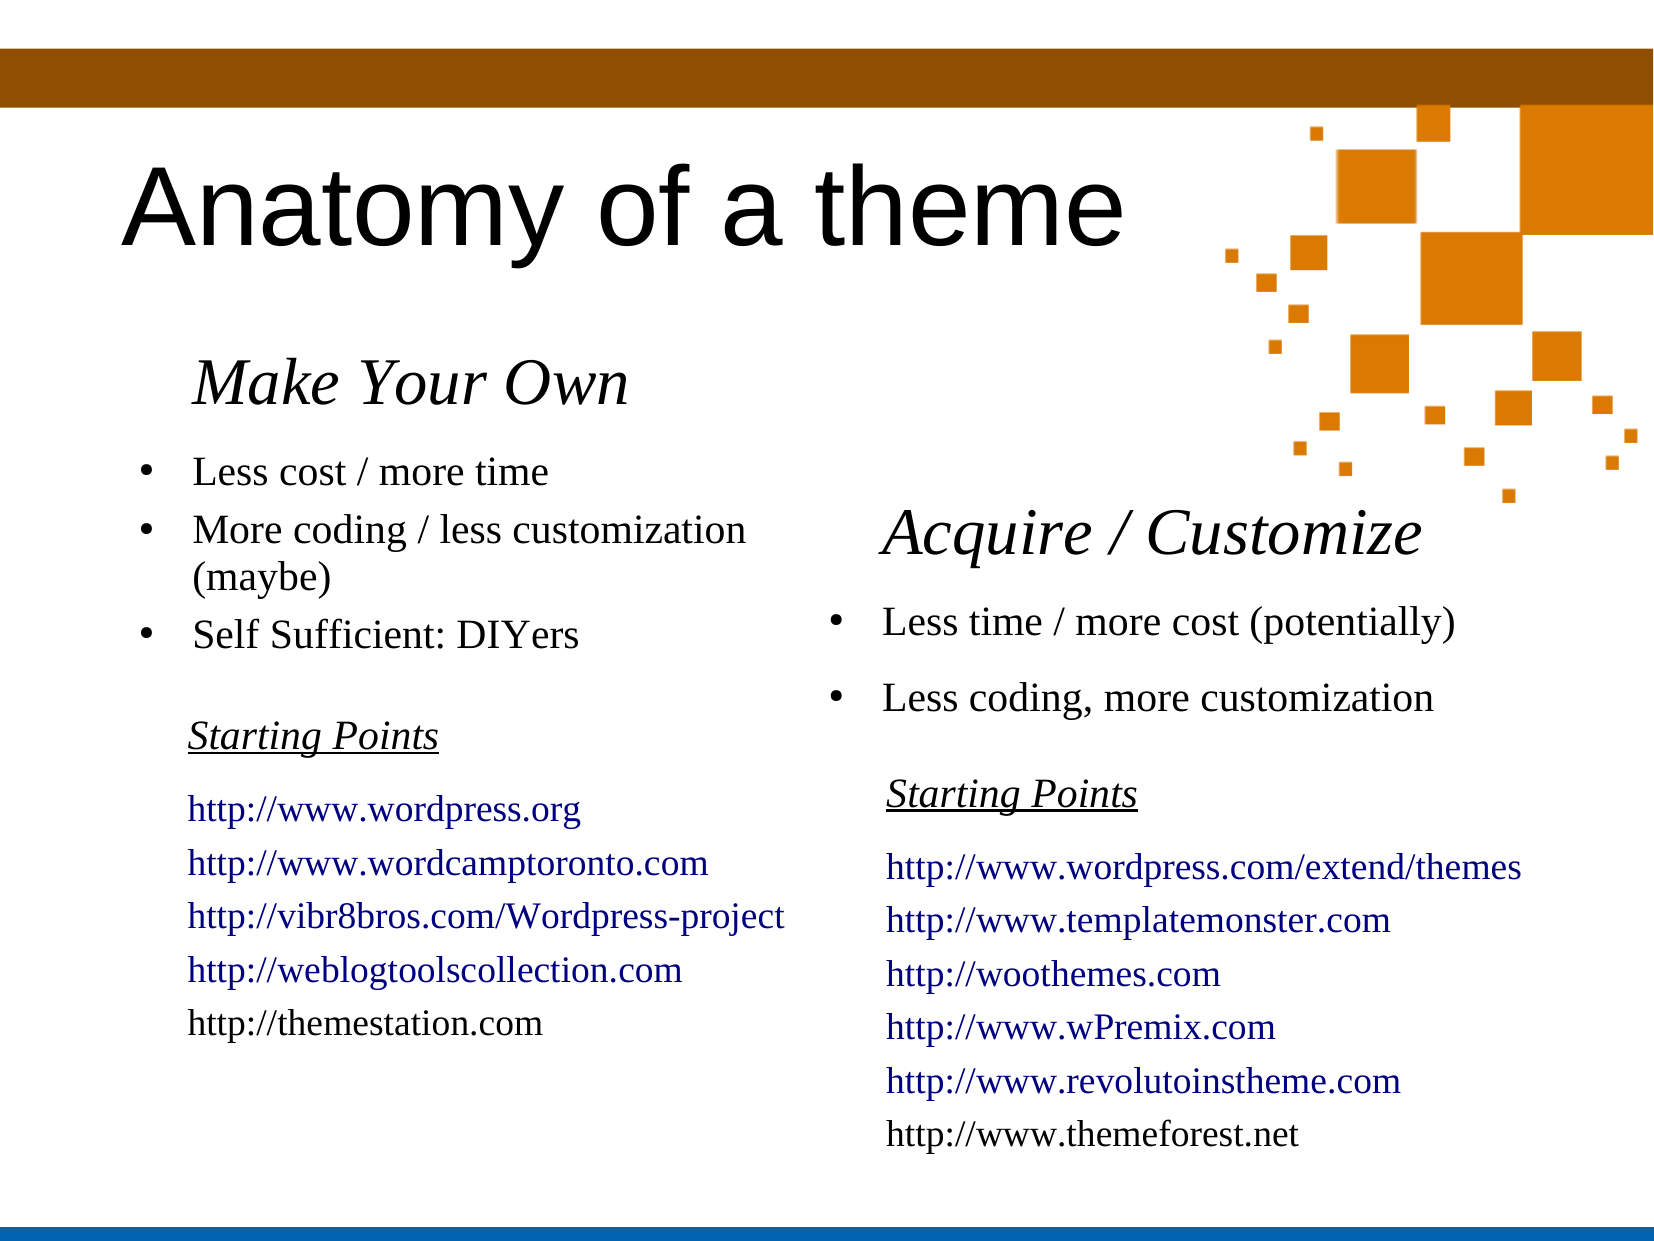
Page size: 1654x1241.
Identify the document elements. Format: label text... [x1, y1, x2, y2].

picture [0, 0, 1654, 1227]
title Anatomy of a theme [121, 102, 1533, 311]
list Starting Points http://www.wordpress.com/extend/themes http://www.templatemonster.com http://woothemes.com http://www.wPremix.com http://www.revolutoinstheme.com http://www.themeforest.net [886, 769, 1576, 1183]
list Make Your Own Less cost / more time More coding / less customization (maybe) Self Sufficient: DIYers [121, 344, 811, 681]
list Acquire / Customize Less time / more cost (potentially) Less coding, more customization [811, 494, 1501, 788]
list Starting Points http://www.wordpress.org http://www.wordcamptoronto.com http://vibr8bros.com/Wordpress-project http://weblogtoolscollection.com http://themestation.com [187, 712, 788, 1068]
